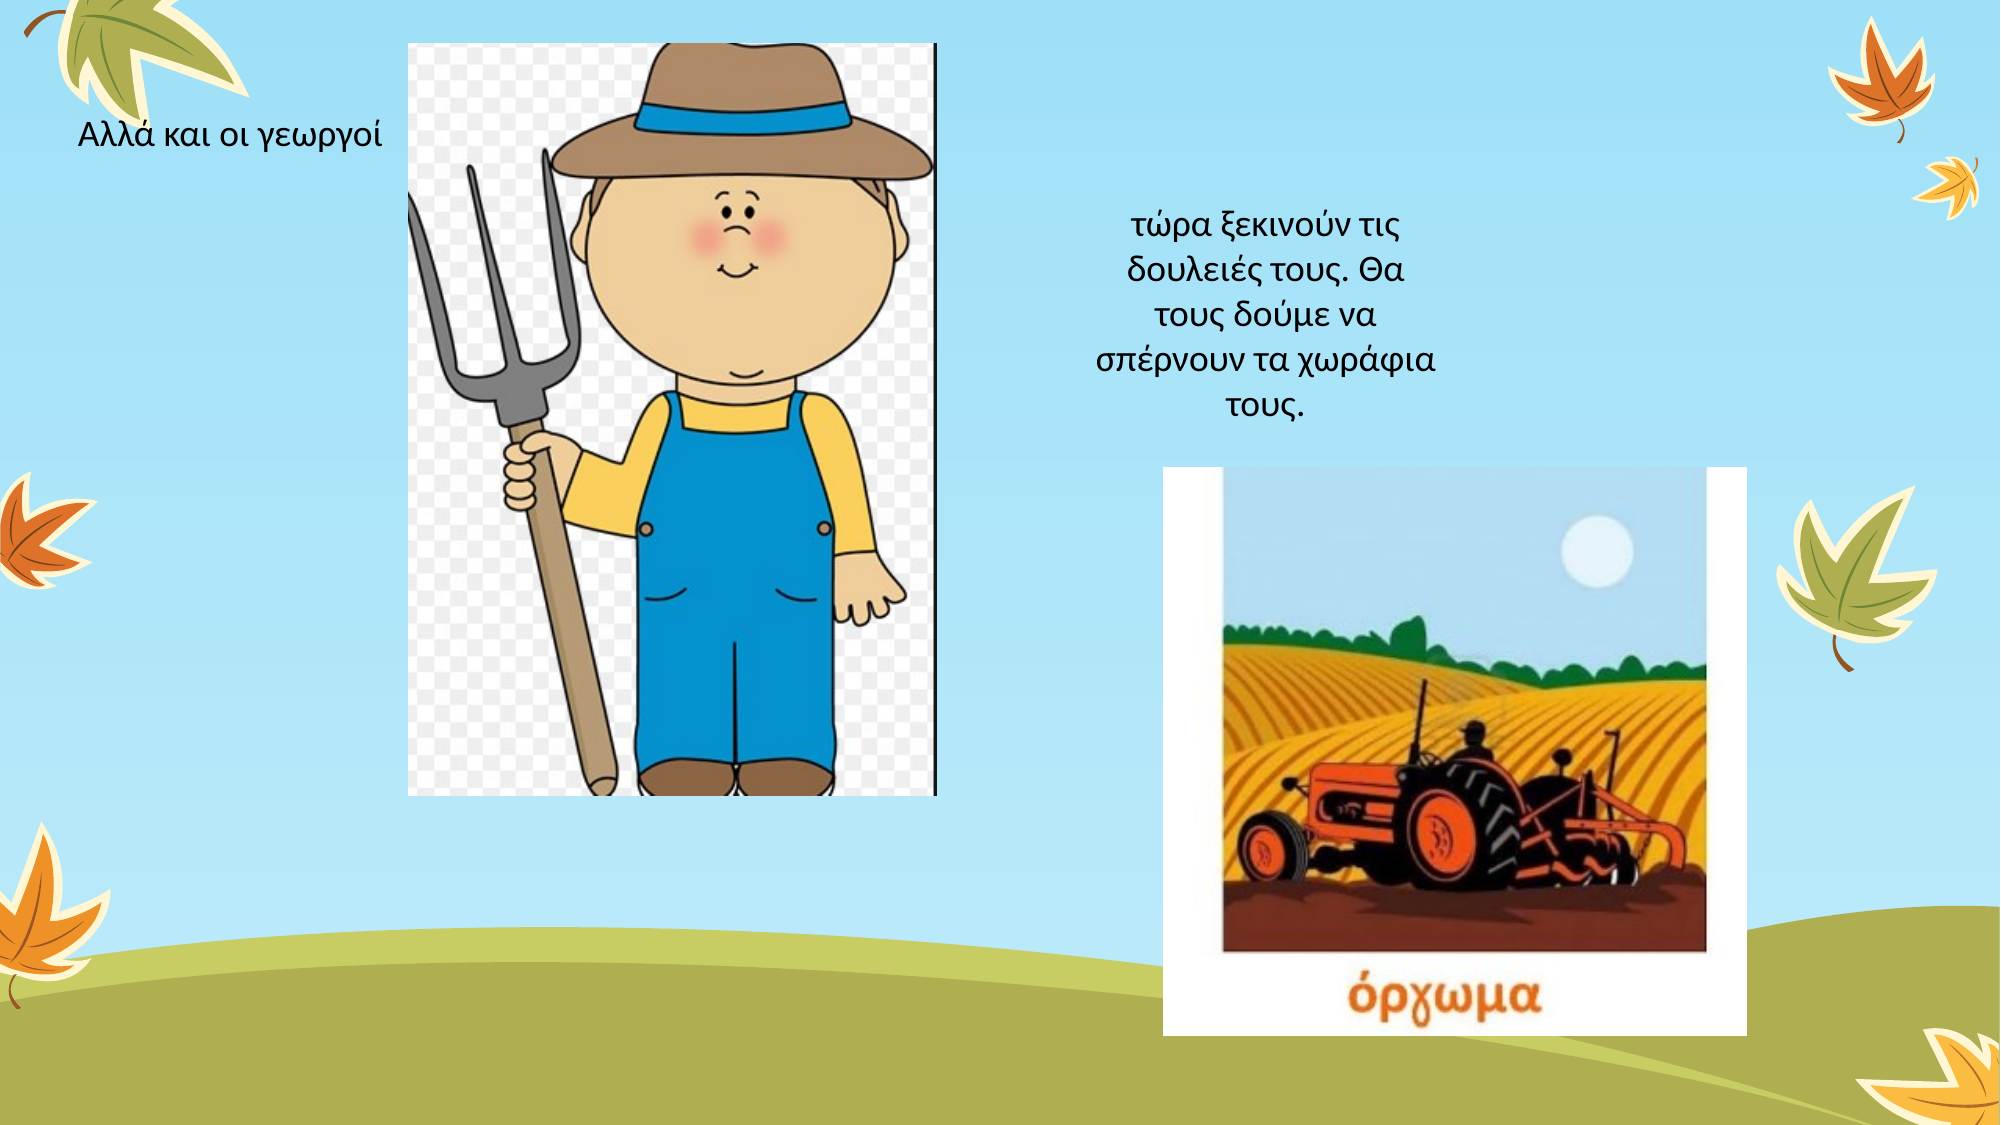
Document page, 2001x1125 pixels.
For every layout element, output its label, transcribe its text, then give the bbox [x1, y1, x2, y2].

picture [1163, 467, 1747, 1037]
text_box Αλλά και οι γεωργοί [62, 101, 441, 163]
text_box τώρα ξεκινούν τις δουλειές τους. Θα τους δούμε να σπέρνουν τα χωράφια τους. [1077, 191, 1455, 435]
picture [408, 43, 937, 796]
